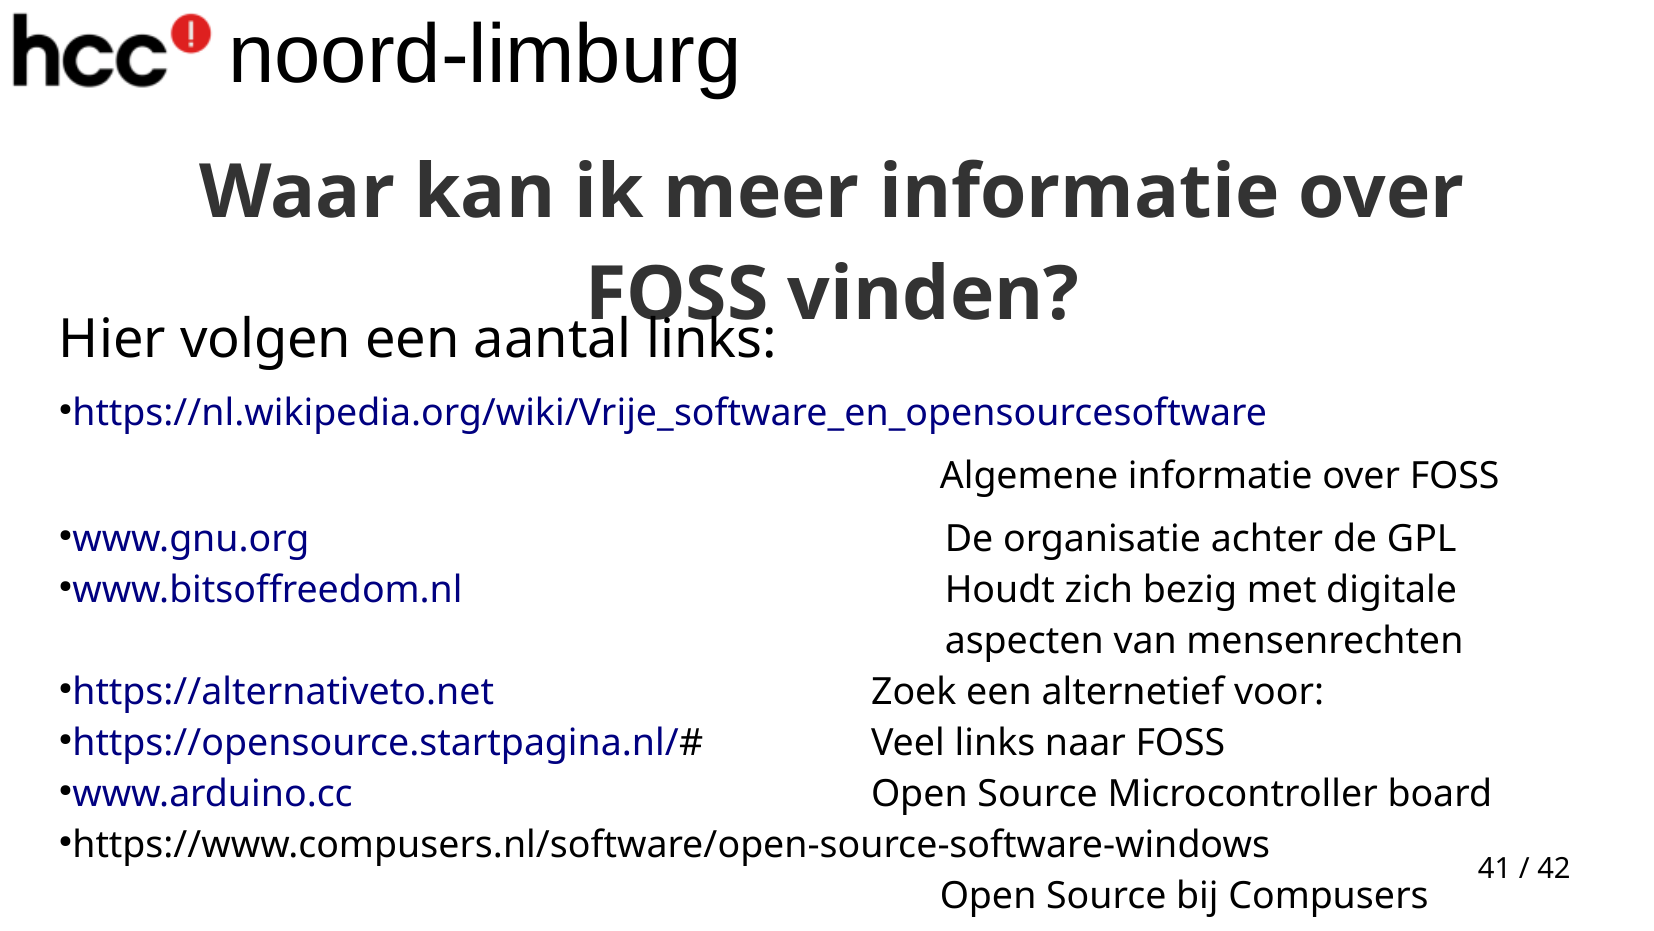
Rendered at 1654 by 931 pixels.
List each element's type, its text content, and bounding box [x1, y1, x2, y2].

title Waar kan ik meer informatie over FOSS vinden? [129, 150, 1536, 328]
subtitle Hier volgen een aantal links: https://nl.wikipedia.org/wiki/Vrije_software_en_opensourcesoftware Algemene informatie over FOSS www.gnu.org De organisatie achter de GPL www.bitsoffreedom.nl Houdt zich bezig met digitale aspecten van mensenrechten https://alternativeto.net Zoek een alternetief voor: https://opensource.startpagina.nl/# Veel links naar FOSS www.arduino.cc Open Source Microcontroller board https://www.compusers.nl/software/open-source-software-windows Open Source bij Compusers [59, 342, 1630, 877]
picture [11, 11, 214, 91]
